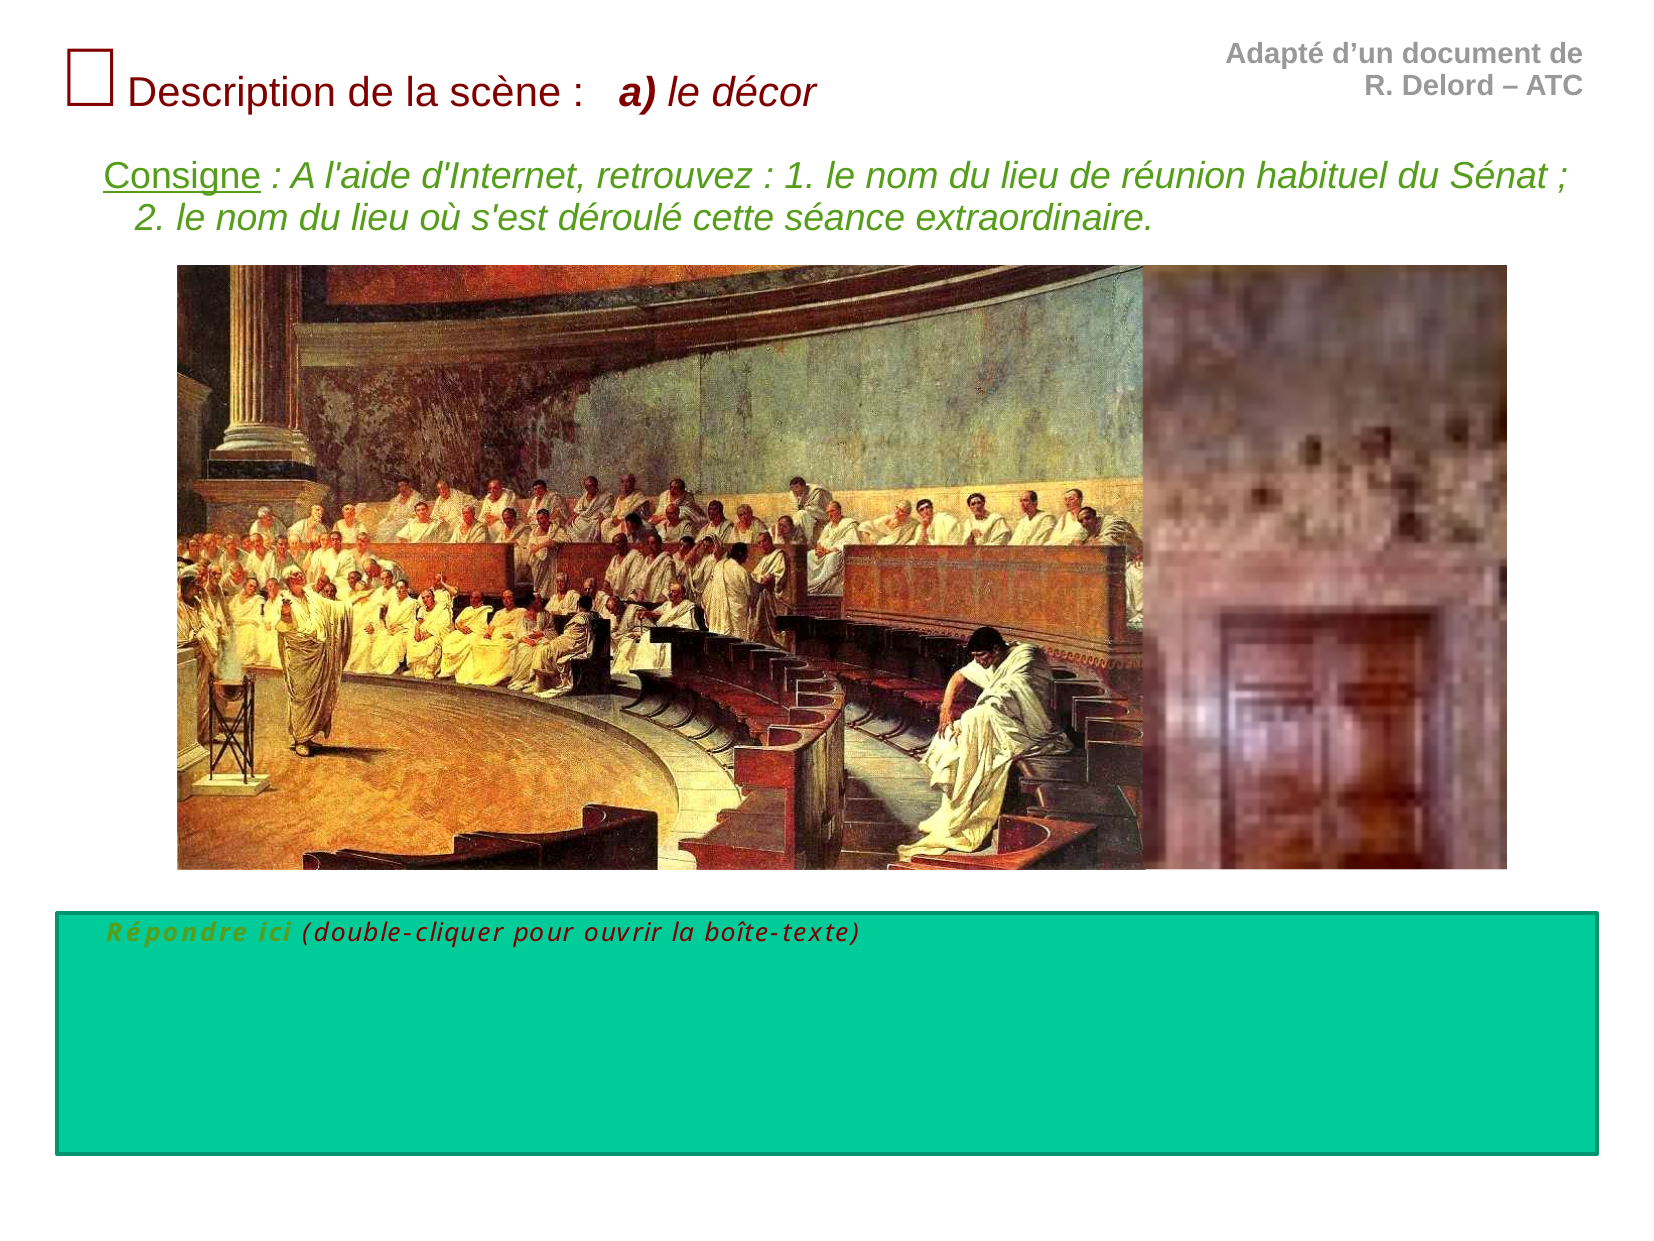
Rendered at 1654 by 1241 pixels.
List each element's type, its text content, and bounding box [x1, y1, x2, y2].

chart [59, 915, 1595, 1152]
title  Description de la scène : a) le décor [59, 29, 1548, 163]
text_box Consigne : A l'aide d'Internet, retrouvez : 1. le nom du lieu de réunion habituel du Sénat ; 2. le nom du lieu où s'est déroulé cette séance extraordinaire. [88, 147, 1624, 266]
text_box Adapté d’un document de R. Delord – ATC [1210, 29, 1612, 78]
picture [177, 265, 1507, 870]
